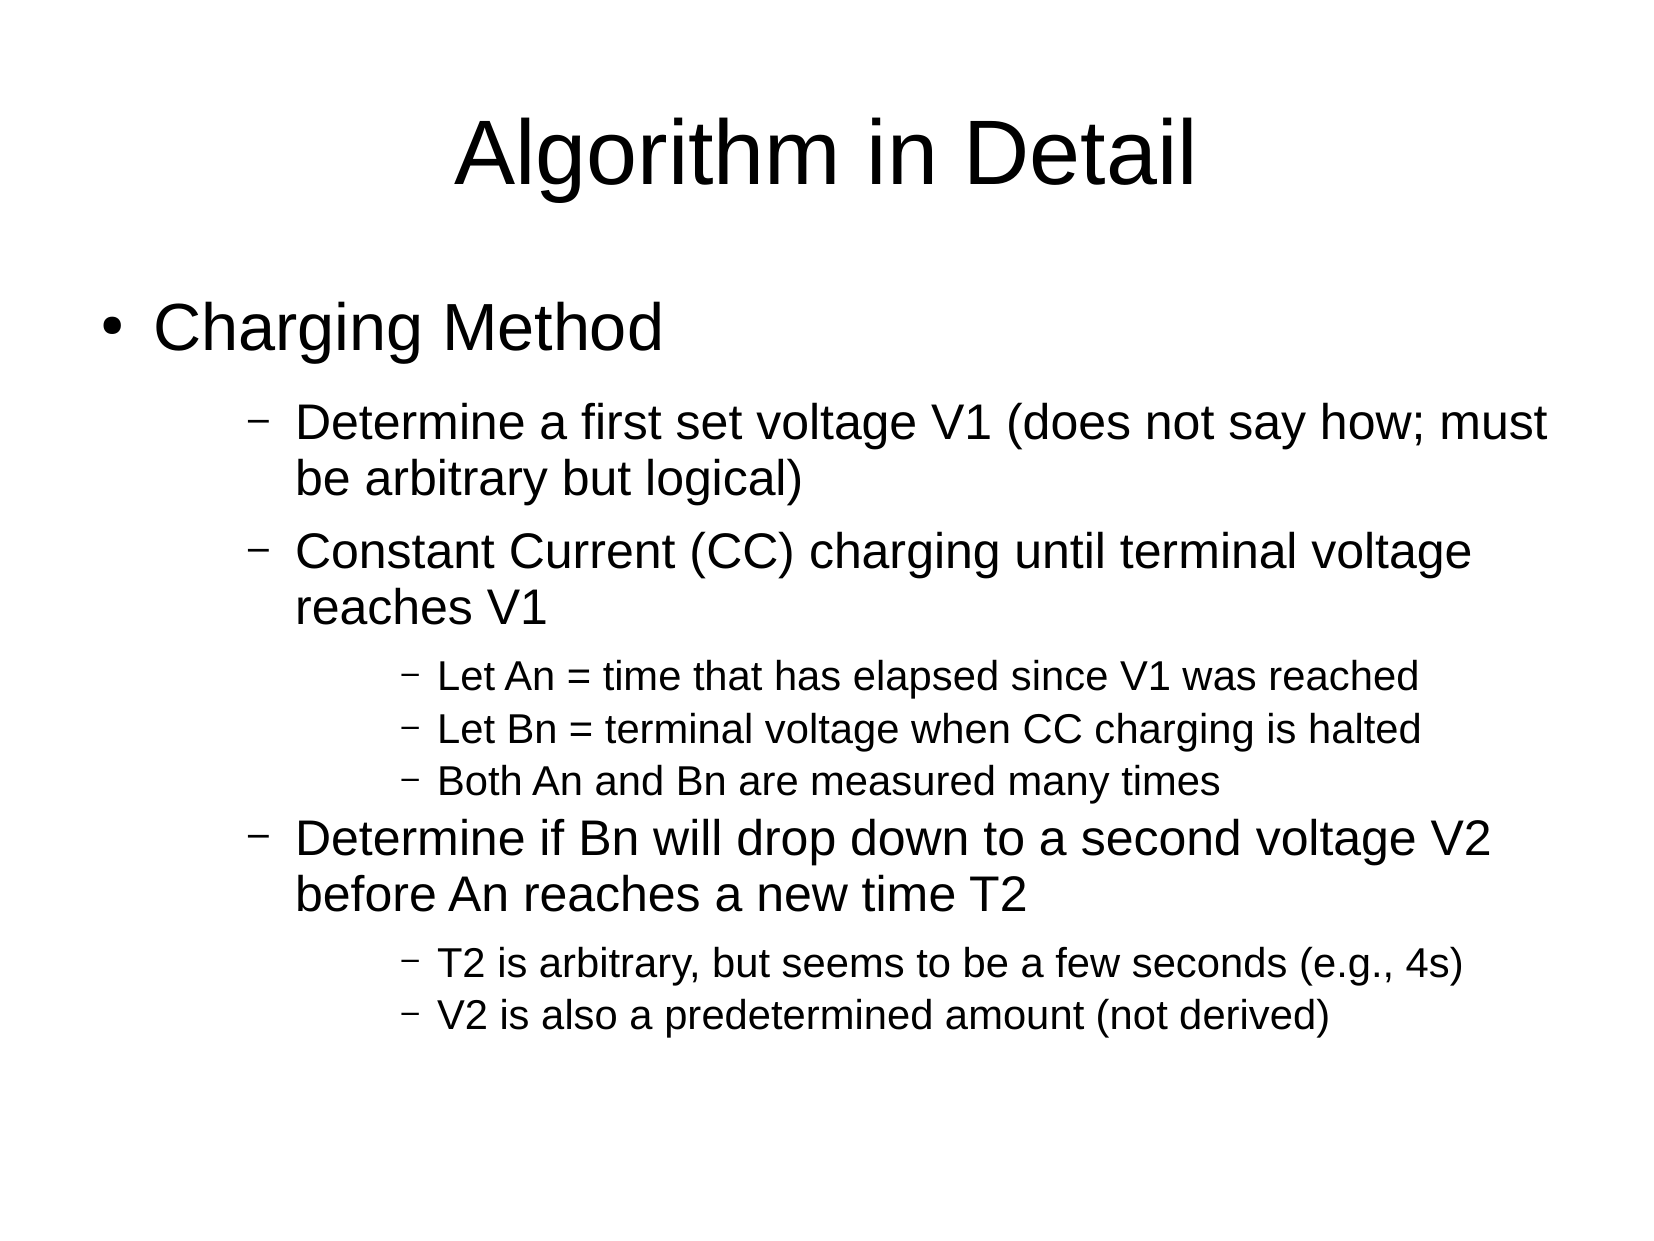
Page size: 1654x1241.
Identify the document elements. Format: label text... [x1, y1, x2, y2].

list Charging Method Determine a first set voltage V1 (does not say how; must be arbitrary but logical) Constant Current (CC) charging until terminal voltage reaches V1 Let An = time that has elapsed since V1 was reached Let Bn = terminal voltage when CC charging is halted Both An and Bn are measured many times Determine if Bn will drop down to a second voltage V2 before An reaches a new time T2 T2 is arbitrary, but seems to be a few seconds (e.g., 4s) V2 is also a predetermined amount (not derived) [82, 290, 1571, 1109]
title Algorithm in Detail [82, 49, 1571, 257]
